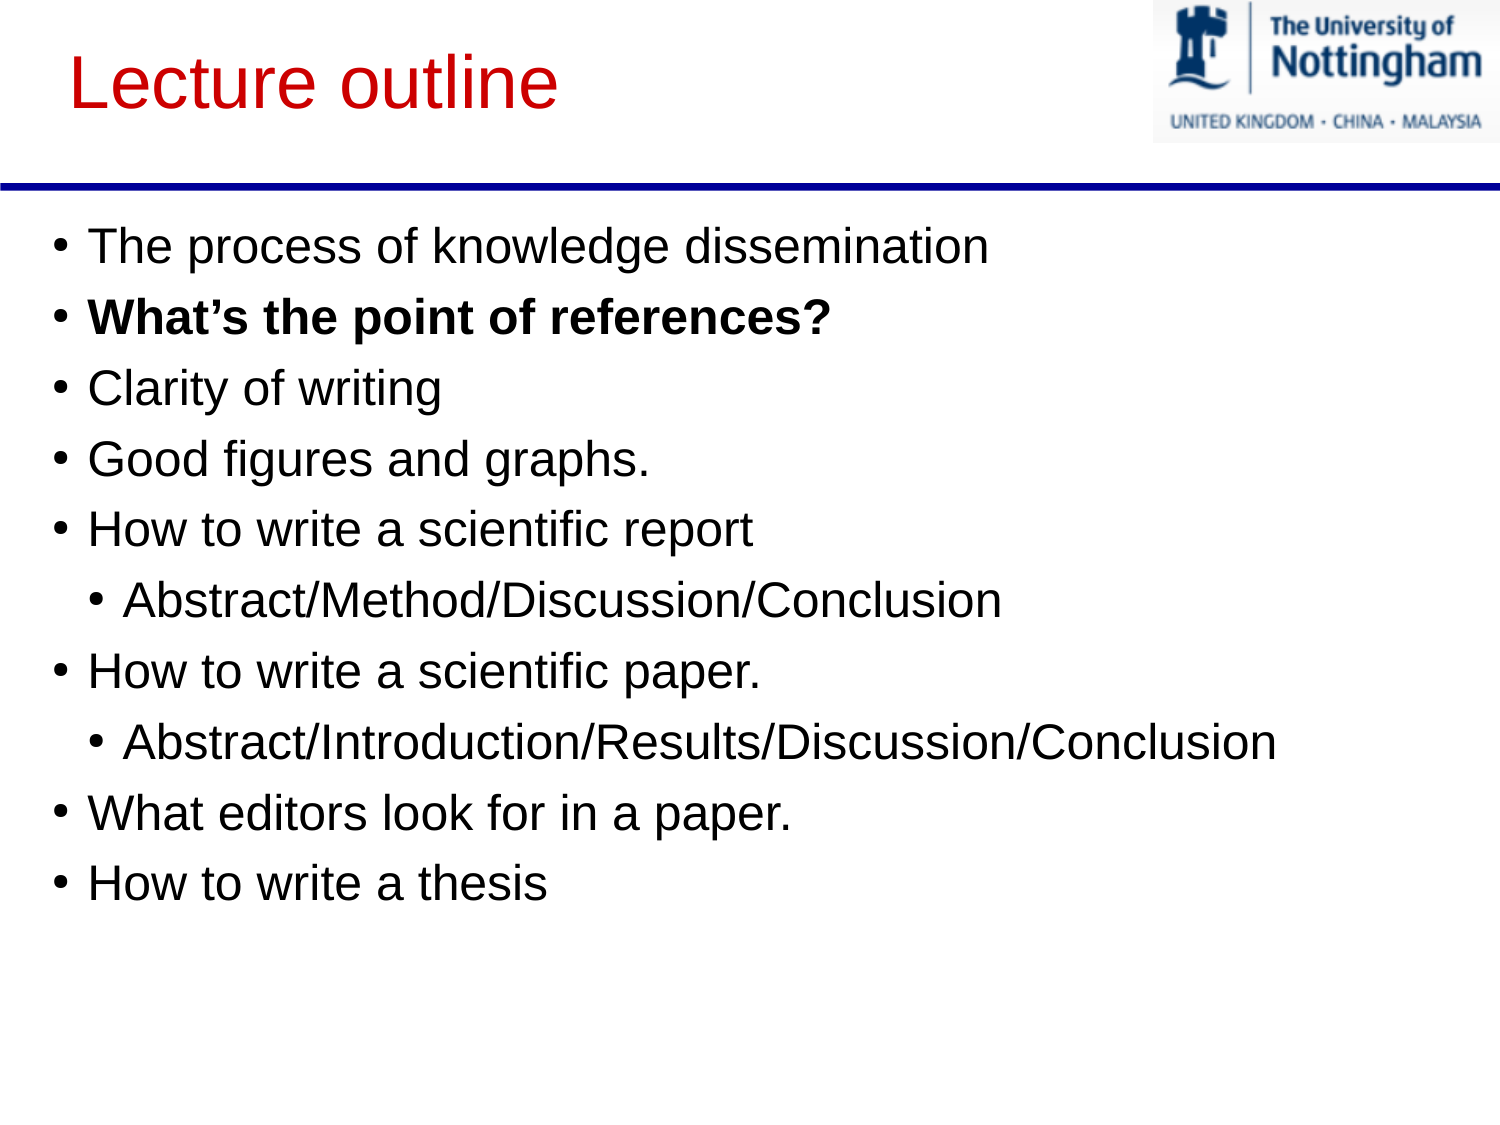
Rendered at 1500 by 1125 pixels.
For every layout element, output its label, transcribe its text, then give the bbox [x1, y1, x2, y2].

text_box Lecture outline [53, 33, 947, 133]
text_box The process of knowledge dissemination What’s the point of references? Clarity of writing Good figures and graphs. How to write a scientific report Abstract/Method/Discussion/Conclusion How to write a scientific paper. Abstract/Introduction/Results/Discussion/Conclusion What editors look for in a paper. How to write a thesis [37, 211, 1455, 919]
picture [1153, 0, 1500, 143]
